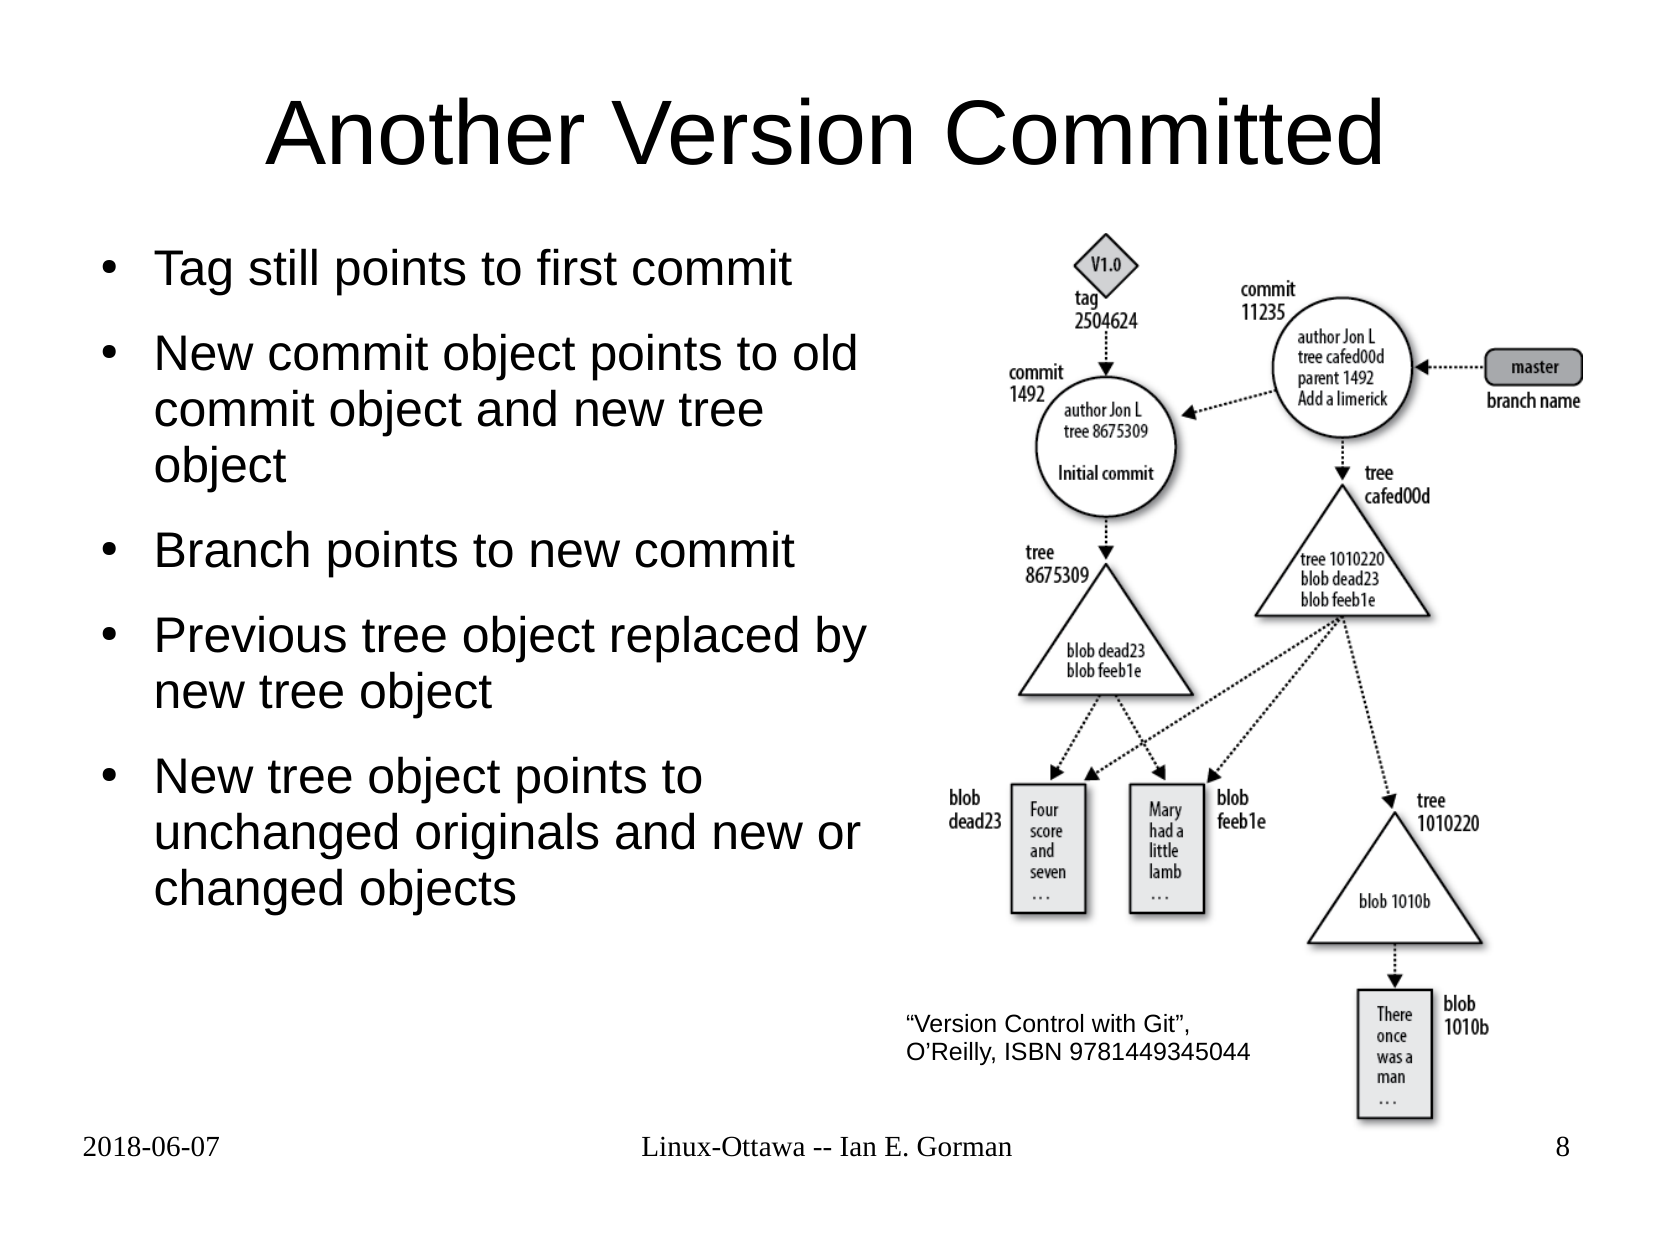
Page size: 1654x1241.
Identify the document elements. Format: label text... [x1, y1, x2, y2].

picture [949, 233, 1583, 1135]
list Tag still points to first commit New commit object points to old commit object and new tree object Branch points to new commit Previous tree object replaced by new tree object New tree object points to unchanged originals and new or changed objects [82, 240, 871, 1096]
title Another Version Committed [82, 49, 1571, 217]
text_box “Version Control with Git”, O’Reilly, ISBN 9781449345044 [891, 1002, 1297, 1088]
